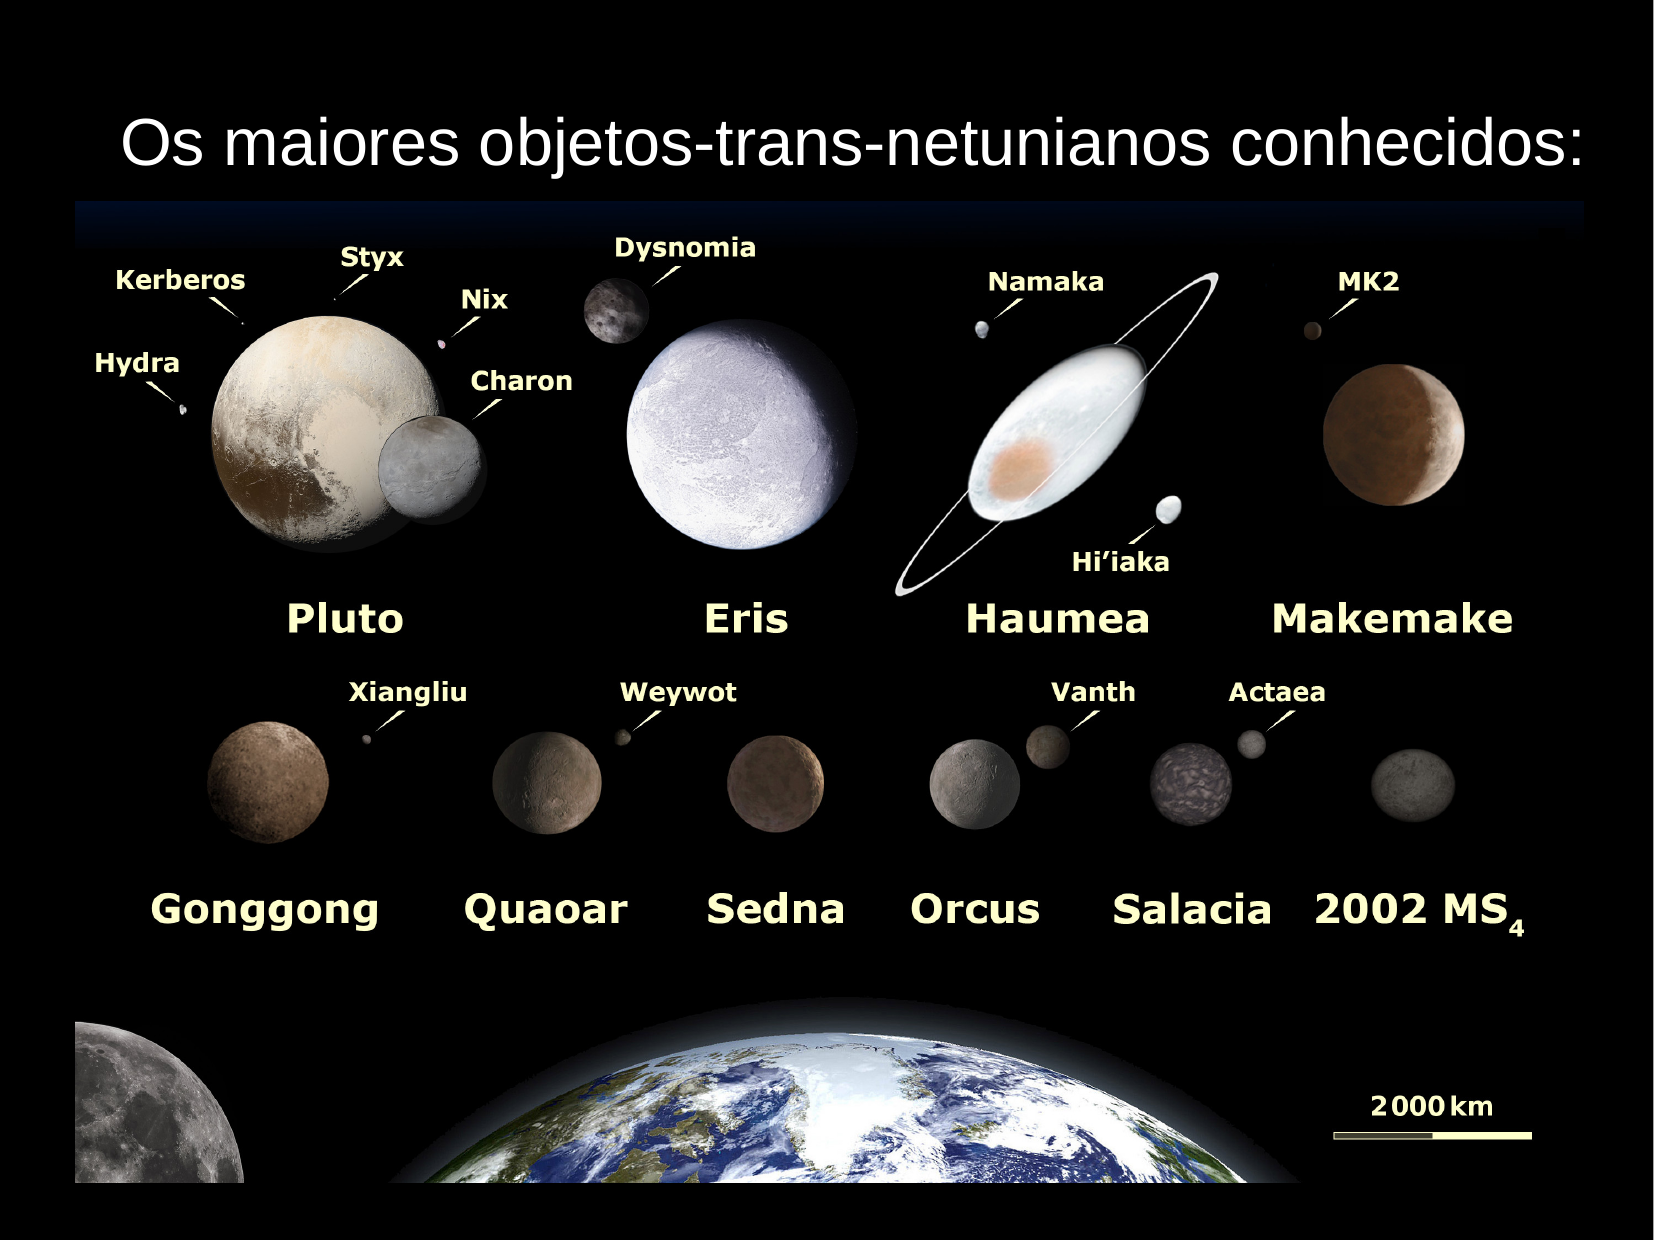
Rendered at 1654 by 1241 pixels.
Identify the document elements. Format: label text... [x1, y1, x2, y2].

list Os maiores objetos-trans-netunianos conhecidos: [0, 104, 1613, 188]
picture [75, 201, 1584, 1183]
